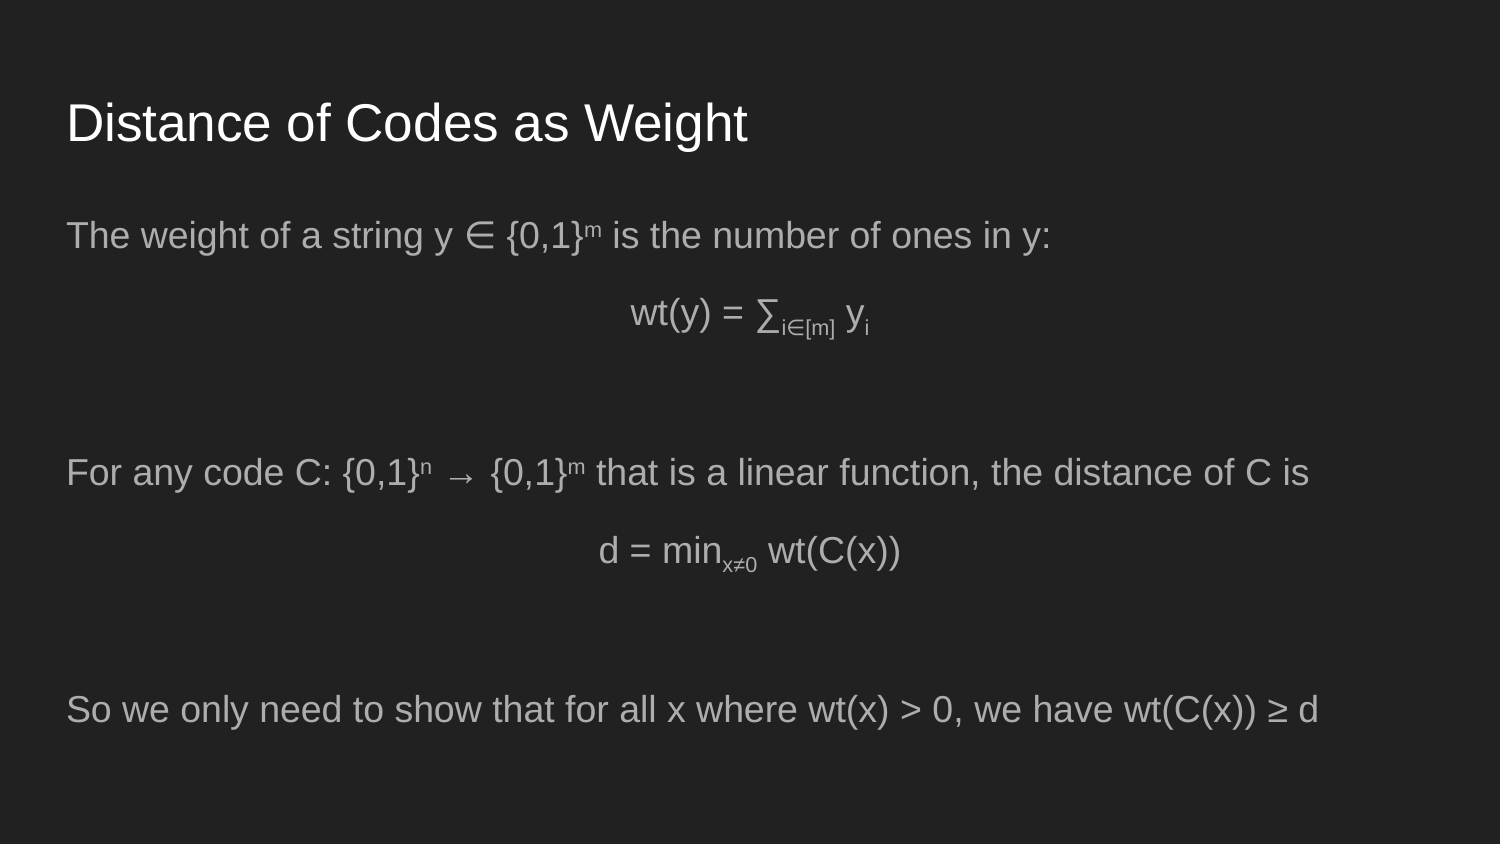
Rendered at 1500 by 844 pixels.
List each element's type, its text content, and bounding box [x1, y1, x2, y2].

list The weight of a string y ∈ {0,1}m is the number of ones in y: wt(y) = ∑i∈[m] yi For any code C: {0,1}n → {0,1}m that is a linear function, the distance of C is d = minx≠0 wt(C(x)) So we only need to show that for all x where wt(x) > 0, we have wt(C(x)) ≥ d [51, 189, 1449, 750]
title Distance of Codes as Weight [51, 72, 1449, 167]
